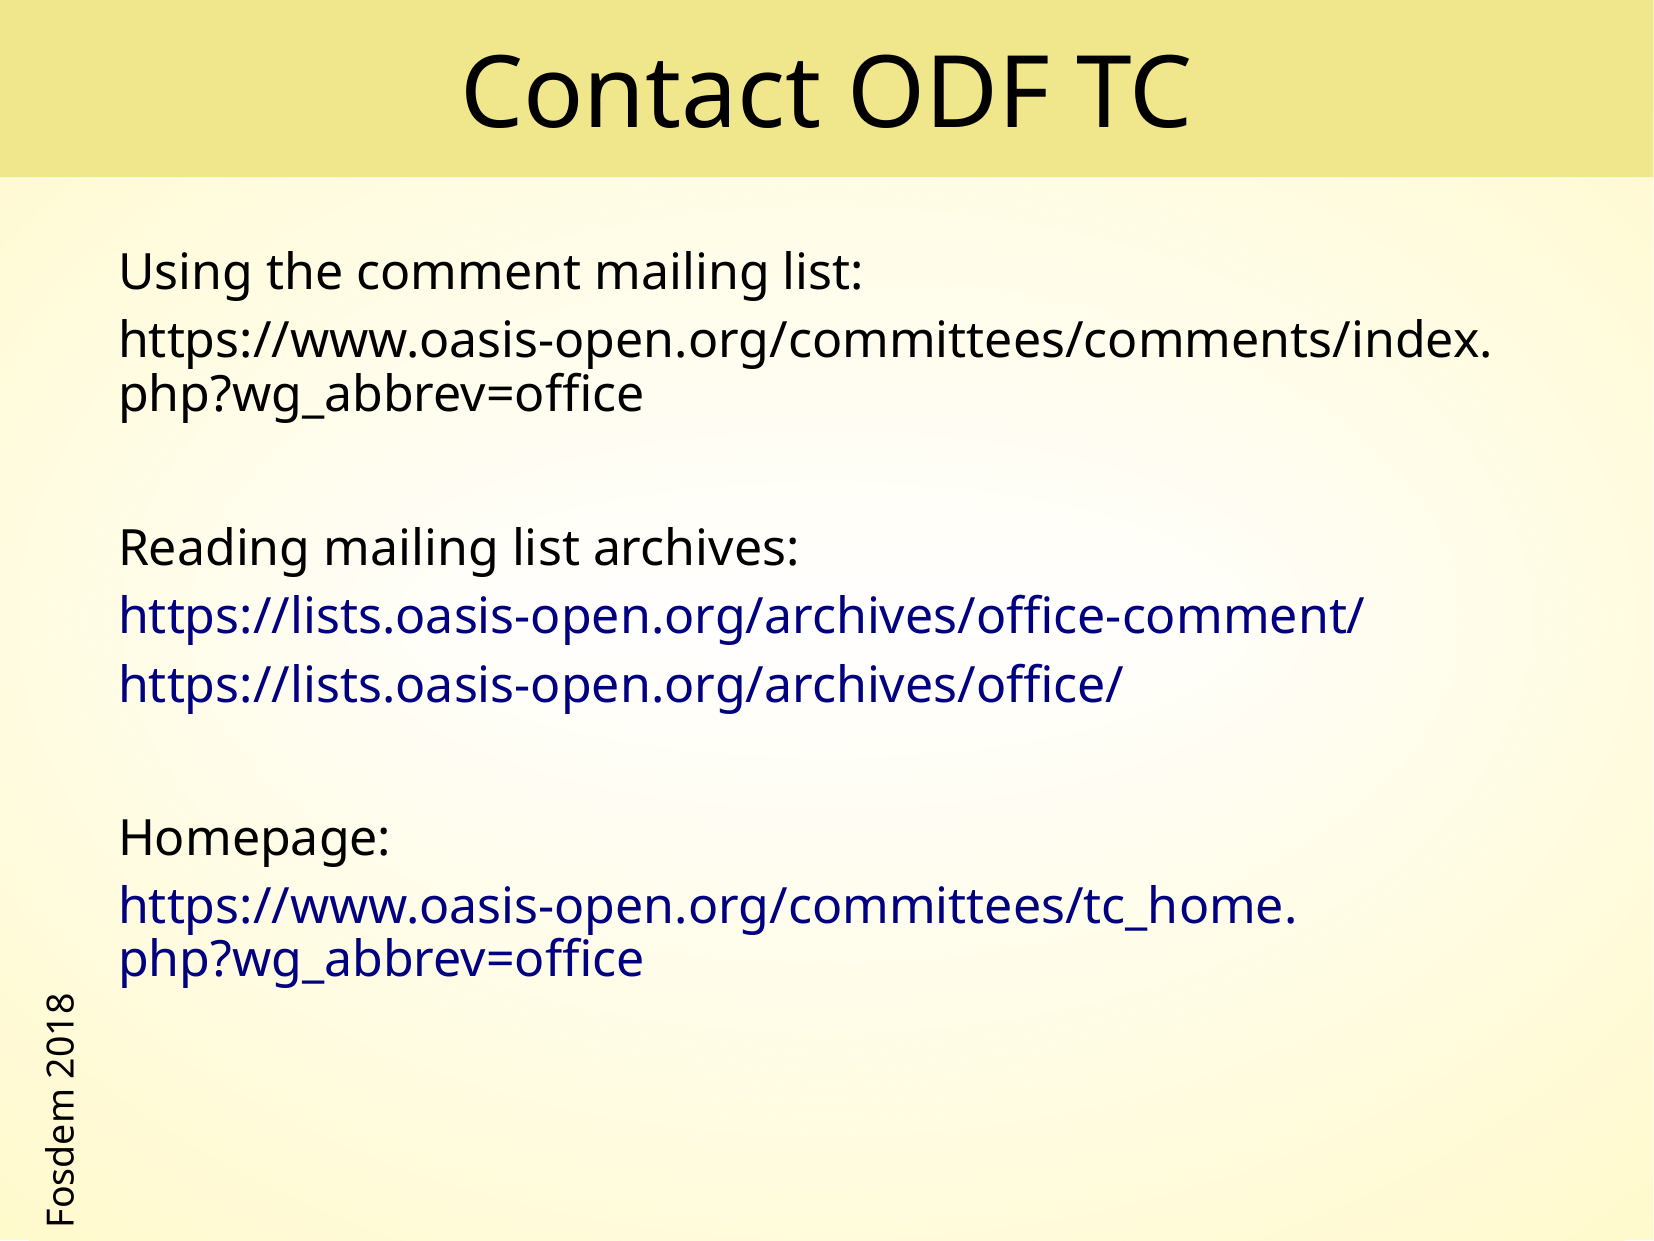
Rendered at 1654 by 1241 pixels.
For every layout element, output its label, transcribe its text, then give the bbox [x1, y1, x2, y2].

text_box Homepage: https://www.oasis-open.org/committees/tc_home.php?wg_abbrev=office [118, 801, 1326, 1008]
text_box Reading mailing list archives: https://lists.oasis-open.org/archives/office-comment/ https://lists.oasis-open.org/archives/office/ [118, 512, 1521, 779]
text_box Using the comment mailing list: https://www.oasis-open.org/committees/comments/index.php?wg_abbrev=office [118, 236, 1512, 436]
title Contact ODF TC [0, 0, 1654, 178]
